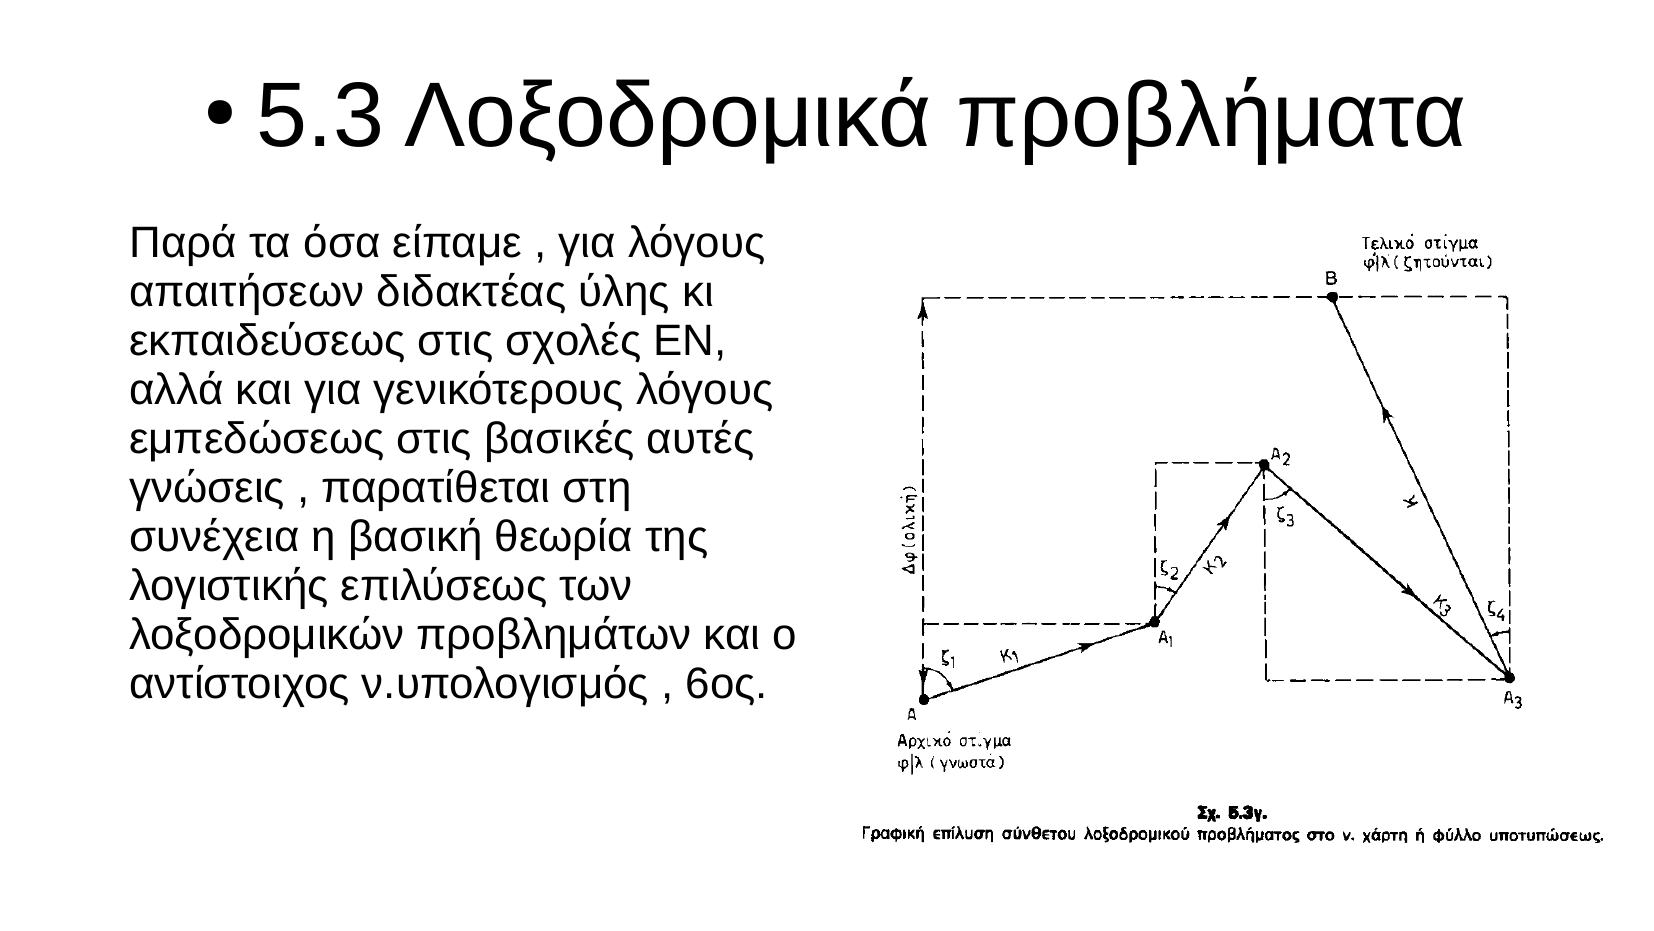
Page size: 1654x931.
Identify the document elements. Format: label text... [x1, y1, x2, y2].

picture [825, 217, 1613, 863]
title 5.3 Λοξοδρομικά προβλήματα [82, 37, 1571, 193]
list Παρά τα όσα είπαμε , για λόγους απαιτήσεων διδακτέας ύλης κι εκπαιδεύσεως στις σχολές ΕΝ, αλλά και για γενικότερους λόγους εμπεδώσεως στις βασικές αυτές γνώσεις , παρατίθεται στη συνέχεια η βασική θεωρία της λογιστικής επιλύσεως των λοξοδρομικών προβλημάτων και ο αντίστοιχος ν.υπολογισμός , 6ος. [82, 217, 809, 758]
